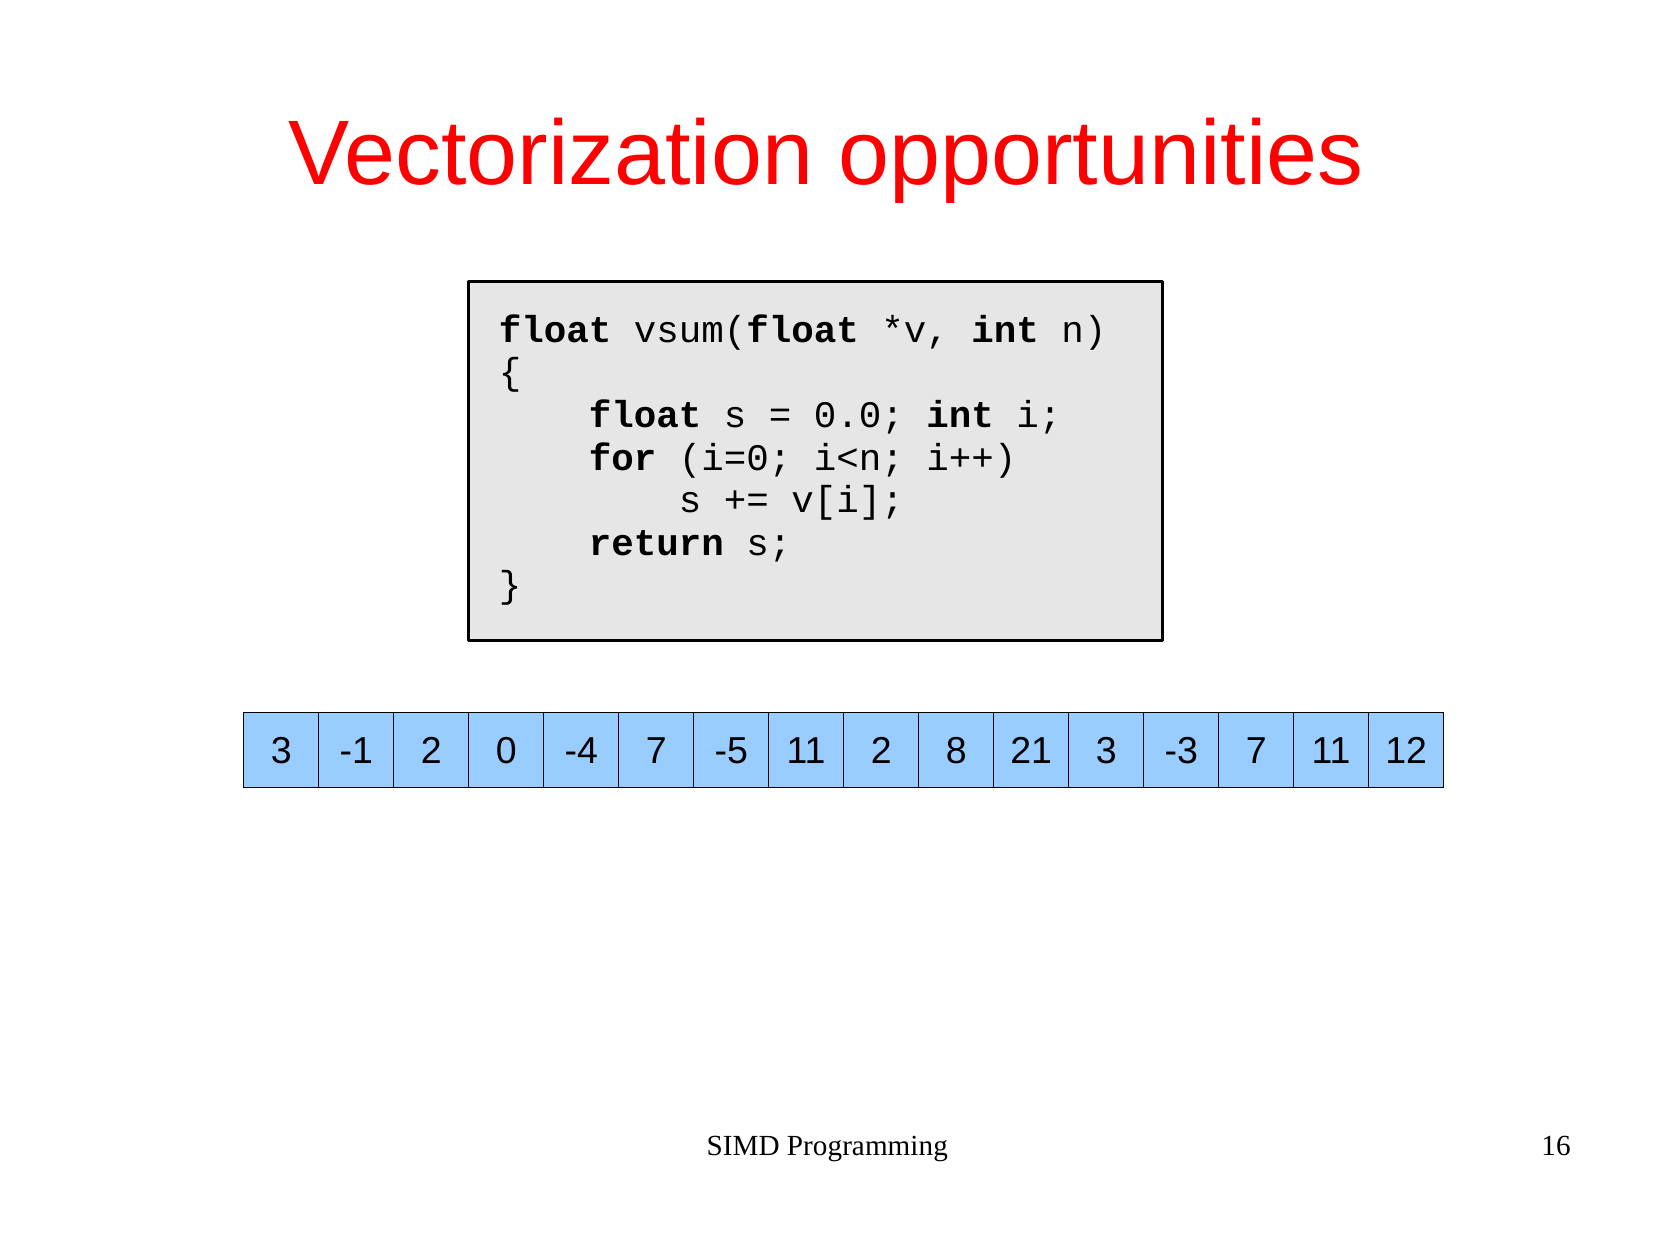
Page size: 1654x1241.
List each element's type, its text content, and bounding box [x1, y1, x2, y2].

text_box float vsum(float *v, int n) { float s = 0.0; int i; for (i=0; i<n; i++) s += v[i]; return s; } [468, 281, 1163, 641]
text_box -5 [693, 712, 768, 788]
text_box 0 [468, 712, 543, 788]
title Vectorization opportunities [82, 49, 1571, 257]
text_box 7 [1219, 712, 1293, 788]
text_box 3 [243, 712, 318, 788]
text_box 12 [1368, 712, 1444, 788]
text_box 2 [843, 712, 919, 788]
text_box -4 [543, 712, 619, 788]
text_box 11 [768, 712, 843, 788]
text_box -3 [1143, 712, 1219, 788]
text_box 11 [1293, 712, 1368, 788]
text_box 3 [1068, 712, 1143, 788]
text_box 2 [393, 712, 468, 788]
text_box 7 [619, 712, 693, 788]
text_box 21 [993, 712, 1068, 788]
text_box -1 [318, 712, 393, 788]
text_box 8 [919, 712, 993, 788]
